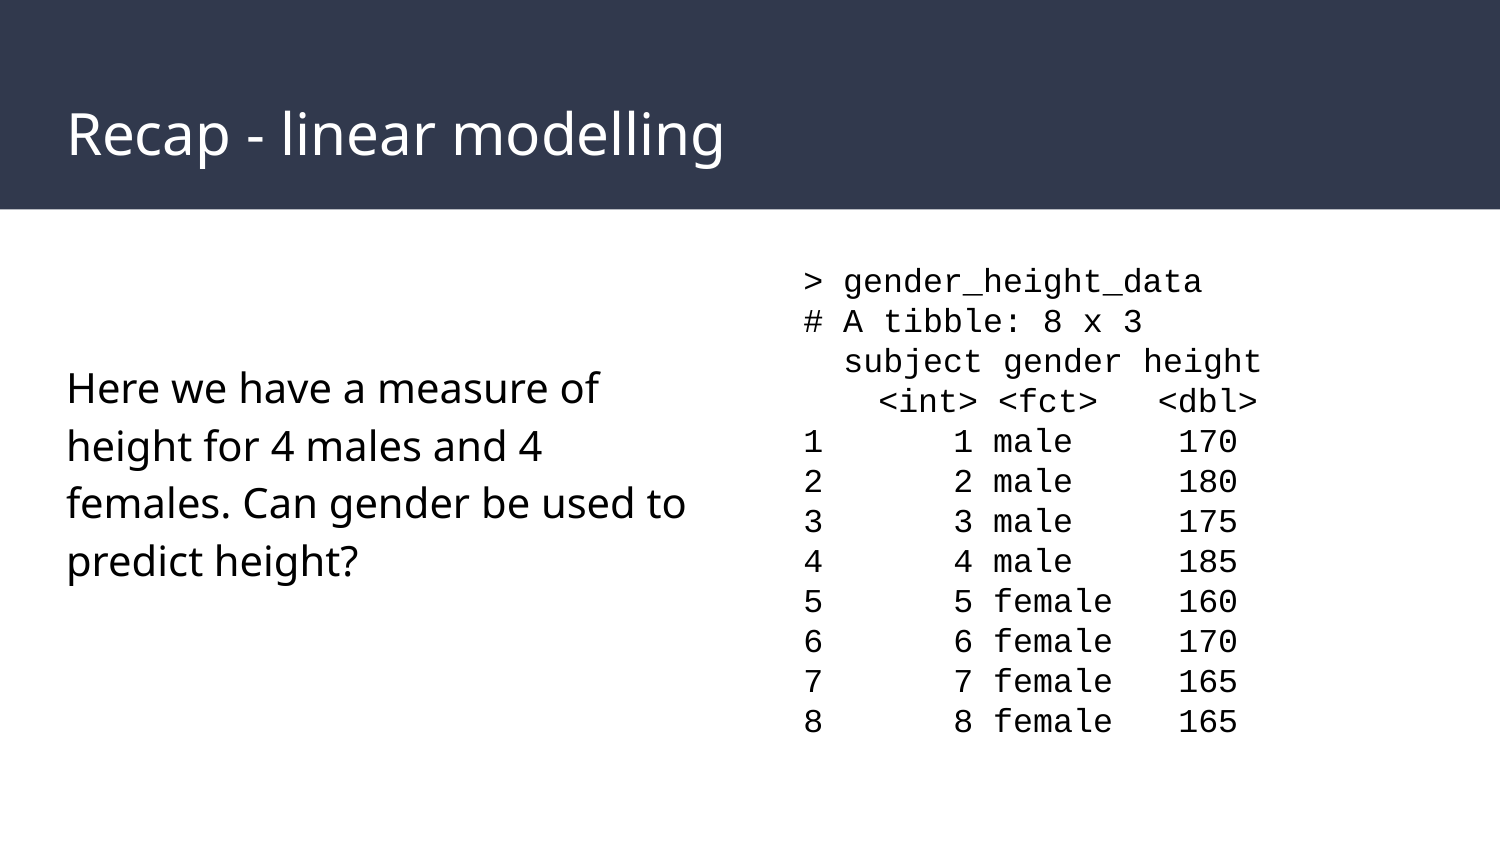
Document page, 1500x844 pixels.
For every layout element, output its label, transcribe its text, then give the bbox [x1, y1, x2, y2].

text_box > gender_height_data # A tibble: 8 x 3 subject gender height <int> <fct> <dbl> 1 1 male 170 2 2 male 180 3 3 male 175 4 4 male 185 5 5 female 160 6 6 female 170 7 7 female 165 8 8 female 165 [788, 244, 1358, 822]
title Recap - linear modelling [51, 82, 1449, 185]
text_box Here we have a measure of height for 4 males and 4 females. Can gender be used to predict height? [51, 339, 730, 710]
